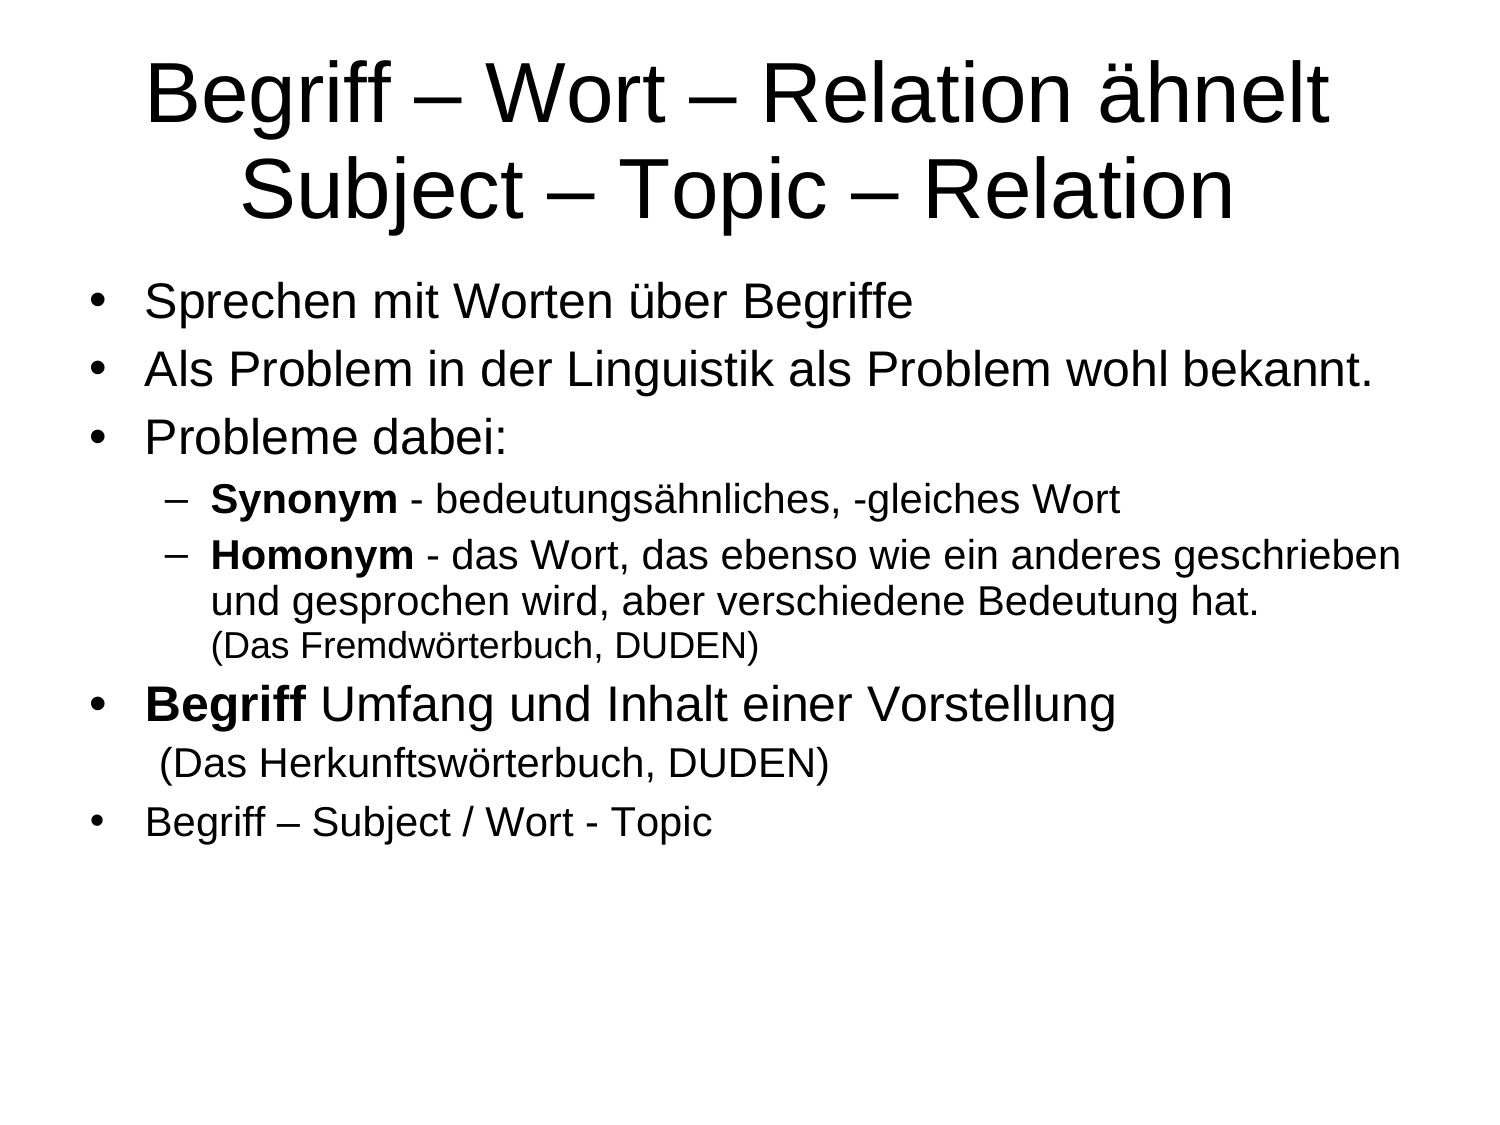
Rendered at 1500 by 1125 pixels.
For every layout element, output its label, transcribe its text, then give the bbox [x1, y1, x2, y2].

title Begriff – Wort – Relation ähnelt Subject – Topic – Relation [75, 33, 1426, 245]
list Sprechen mit Worten über Begriffe Als Problem in der Linguistik als Problem wohl bekannt. Probleme dabei: Synonym - bedeutungsähnliches, -gleiches Wort Homonym - das Wort, das ebenso wie ein anderes geschrieben und gesprochen wird, aber verschiedene Bedeutung hat. (Das Fremdwörterbuch, DUDEN) Begriff Umfang und Inhalt einer Vorstellung (Das Herkunftswörterbuch, DUDEN) Begriff – Subject / Wort - Topic [75, 262, 1426, 1006]
